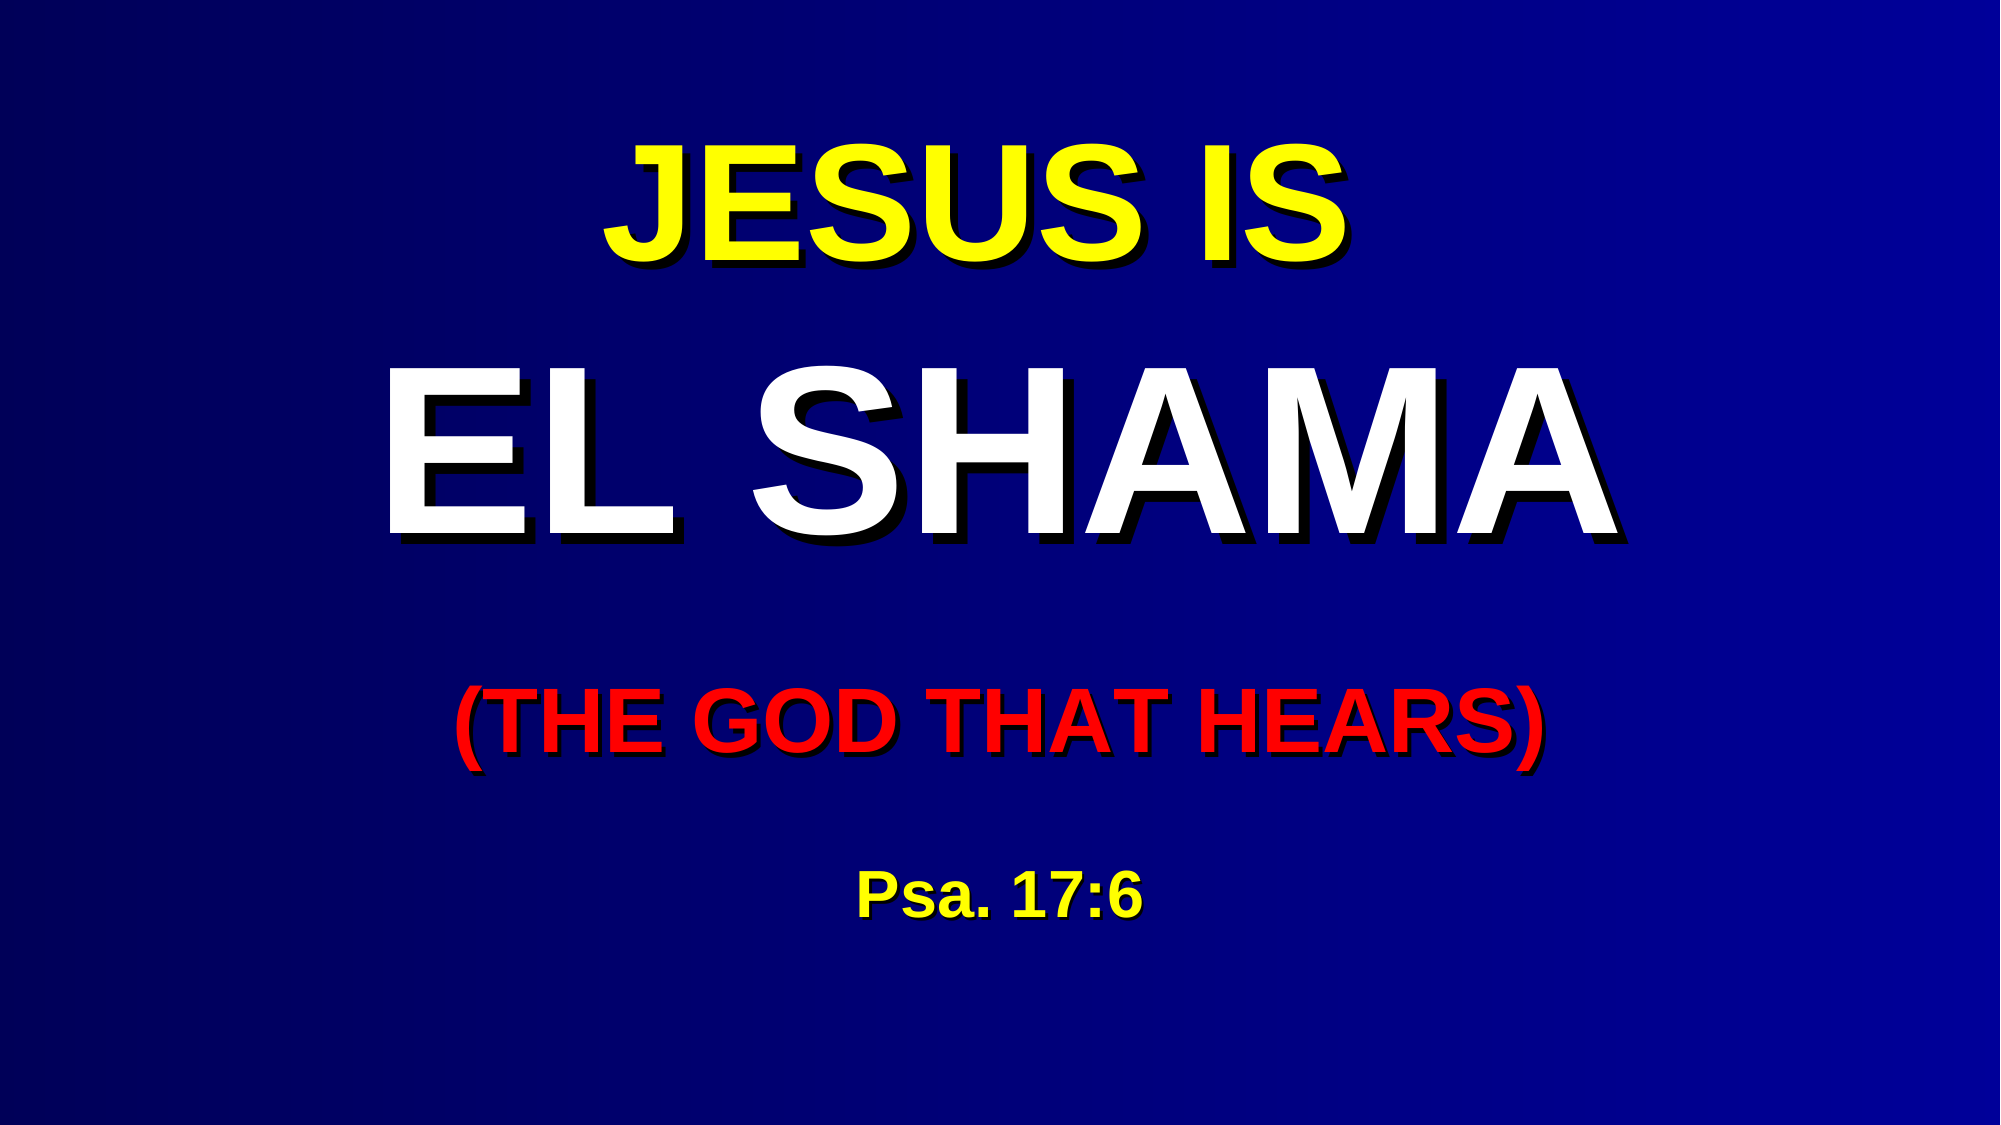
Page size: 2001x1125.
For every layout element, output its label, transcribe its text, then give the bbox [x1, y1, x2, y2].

title JESUS IS EL SHAMA (THE GOD THAT HEARS) Psa. 17:6 [0, 0, 2000, 1125]
